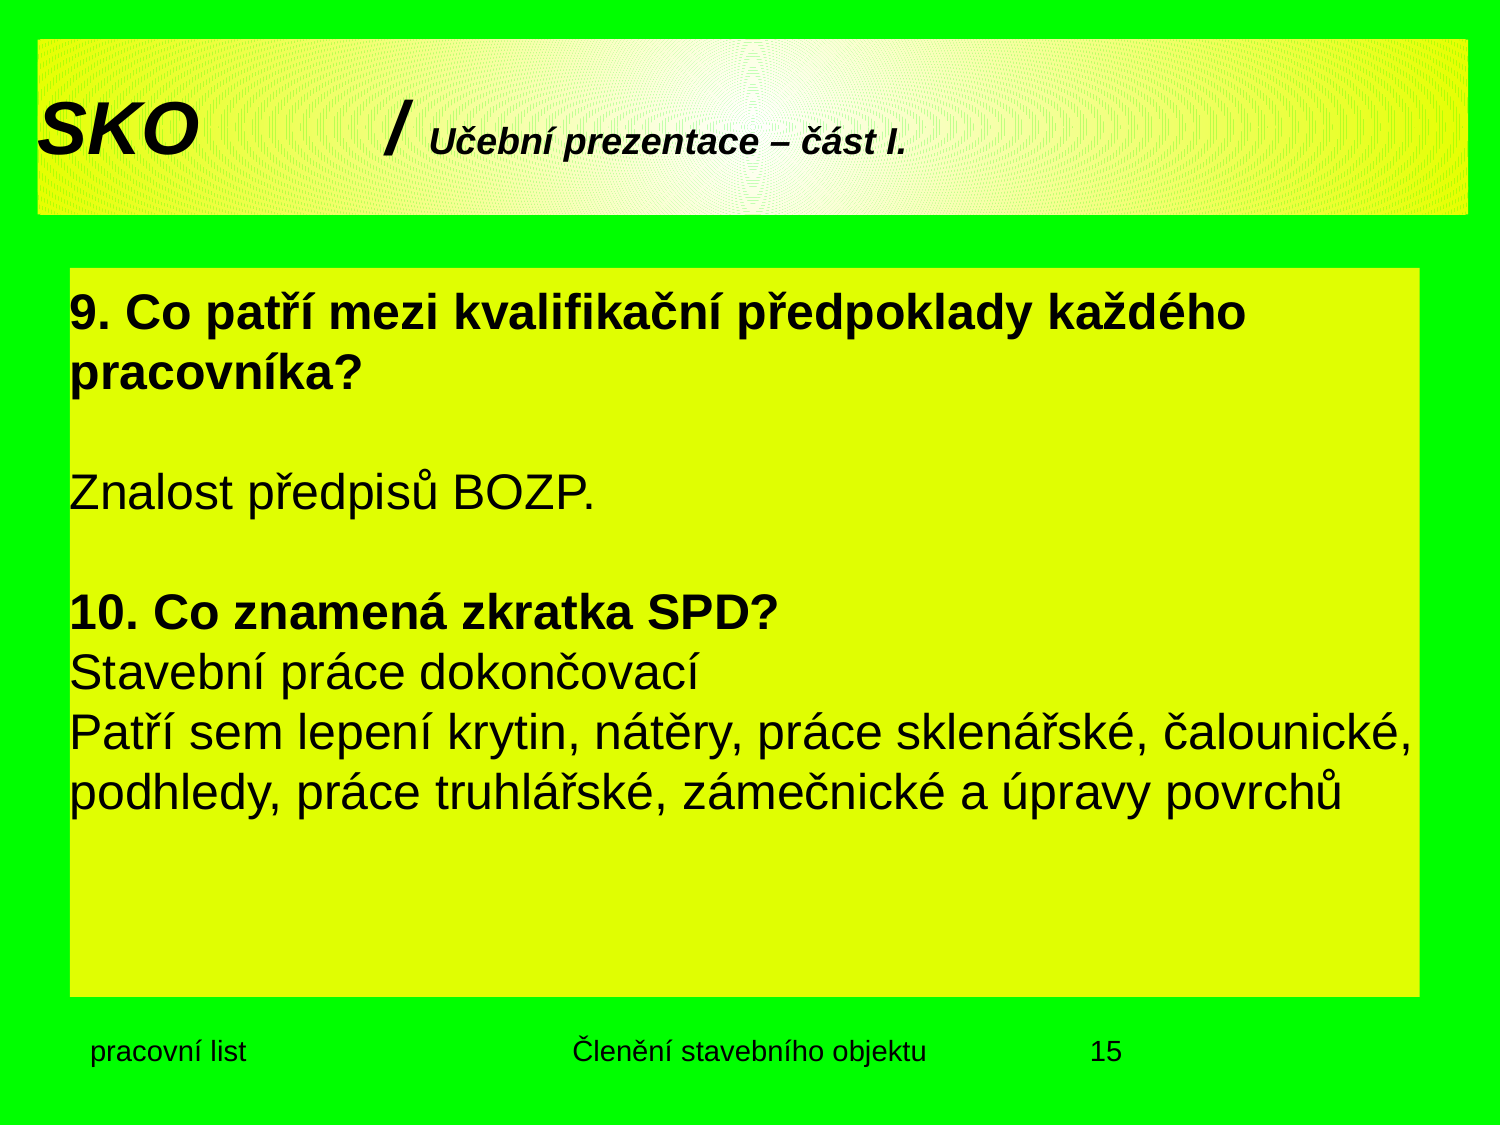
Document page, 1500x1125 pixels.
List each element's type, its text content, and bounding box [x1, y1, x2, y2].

text_box 9. Co patří mezi kvalifikační předpoklady každého pracovníka? Znalost předpisů BOZP. 10. Co znamená zkratka SPD? Stavební práce dokončovací Patří sem lepení krytin, nátěry, práce sklenářské, čalounické, podhledy, práce truhlářské, zámečnické a úpravy povrchů [69, 267, 1420, 997]
text_box SKO / Učební prezentace – část I. [38, 40, 1468, 214]
text_box pracovní list [75, 1024, 426, 1103]
text_box Členění stavebního objektu [512, 1024, 988, 1103]
text_box [1074, 1024, 1426, 1103]
